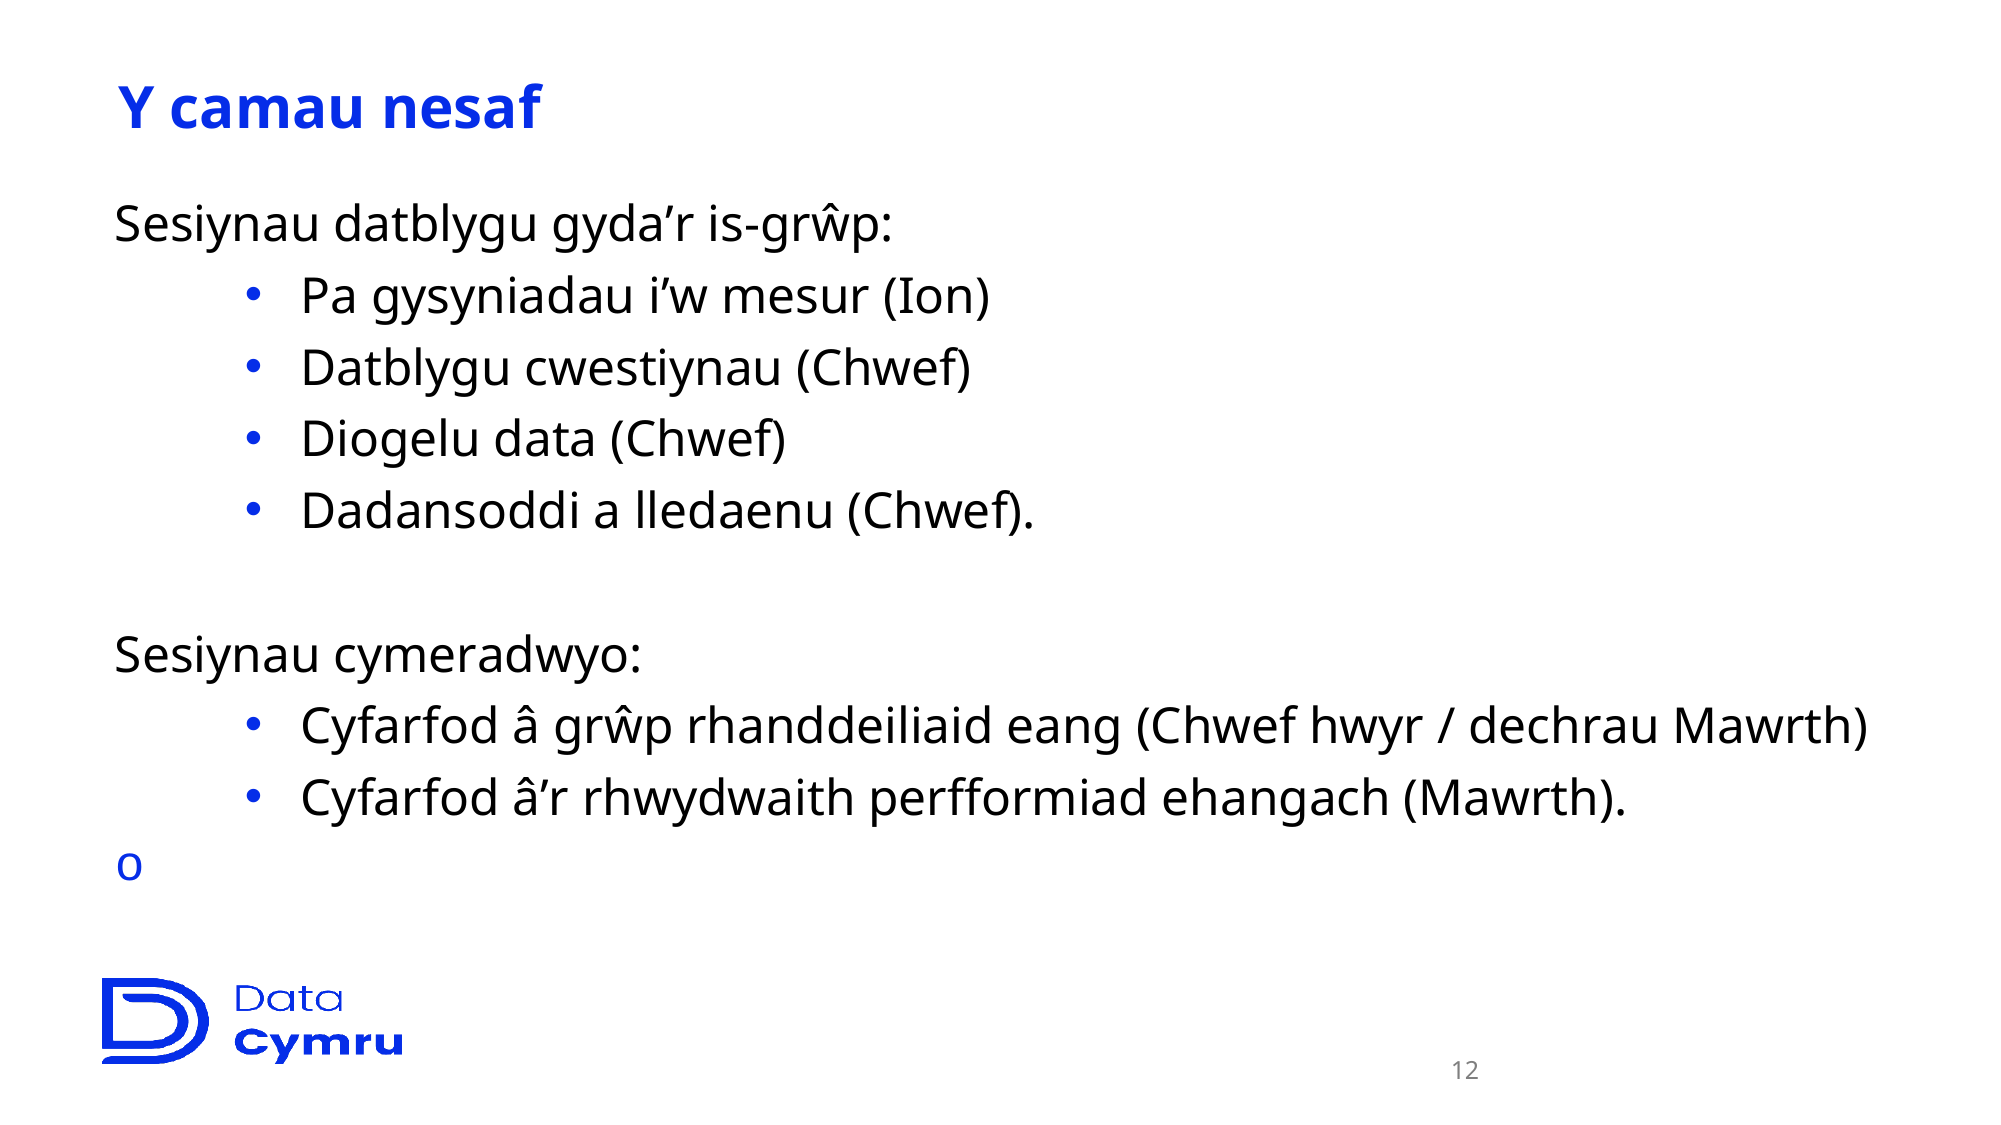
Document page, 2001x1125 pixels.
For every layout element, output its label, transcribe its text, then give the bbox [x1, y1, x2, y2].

list Sesiynau datblygu gyda’r is-grŵp: Pa gysyniadau i’w mesur (Ion) Datblygu cwestiynau (Chwef) Diogelu data (Chwef) Dadansoddi a lledaenu (Chwef). Sesiynau cymeradwyo: Cyfarfod â grŵp rhanddeiliaid eang (Chwef hwyr / dechrau Mawrth) Cyfarfod â’r rhwydwaith perfformiad ehangach (Mawrth). [99, 184, 1900, 898]
title Y camau nesaf [103, 42, 1902, 169]
text_box 12 [1435, 1046, 1903, 1083]
